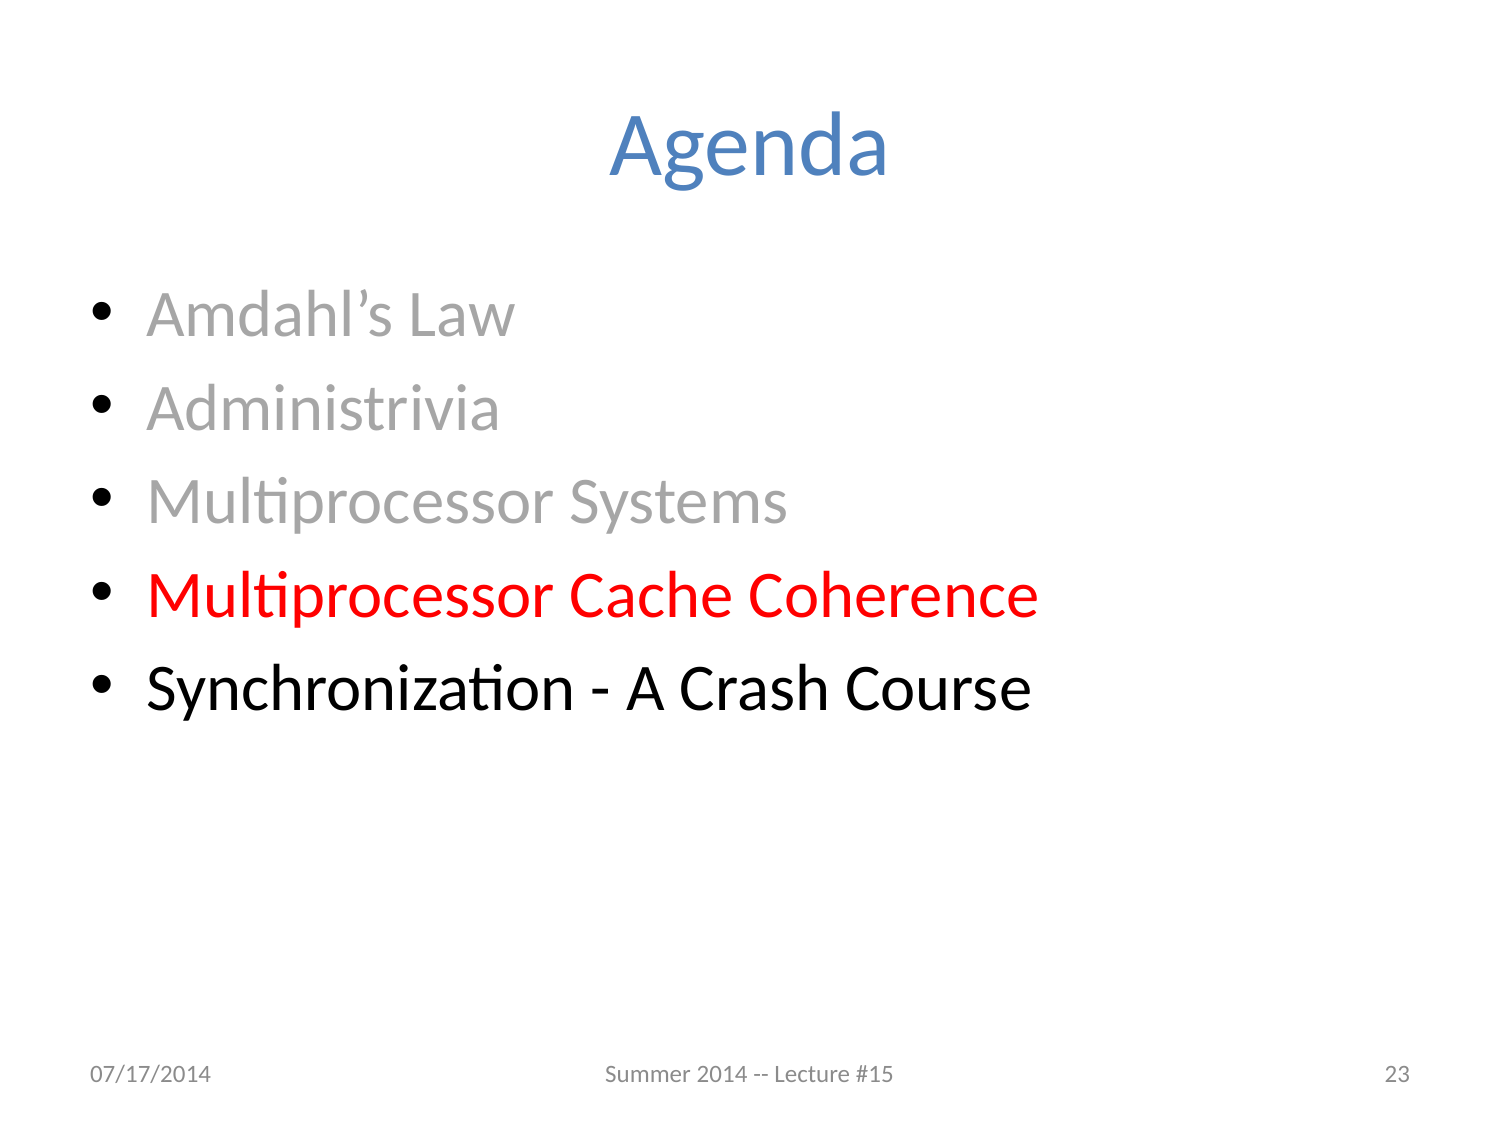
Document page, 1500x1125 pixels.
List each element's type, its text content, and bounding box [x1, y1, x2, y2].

slide_number 07/17/2014 [75, 1042, 425, 1103]
footer Summer 2014 -- Lecture #15 [512, 1042, 988, 1103]
title Agenda [75, 45, 1425, 233]
slide_number <number> [1074, 1042, 1425, 1103]
list Amdahl’s Law Administrivia Multiprocessor Systems Multiprocessor Cache Coherence Synchronization - A Crash Course [75, 262, 1425, 1073]
